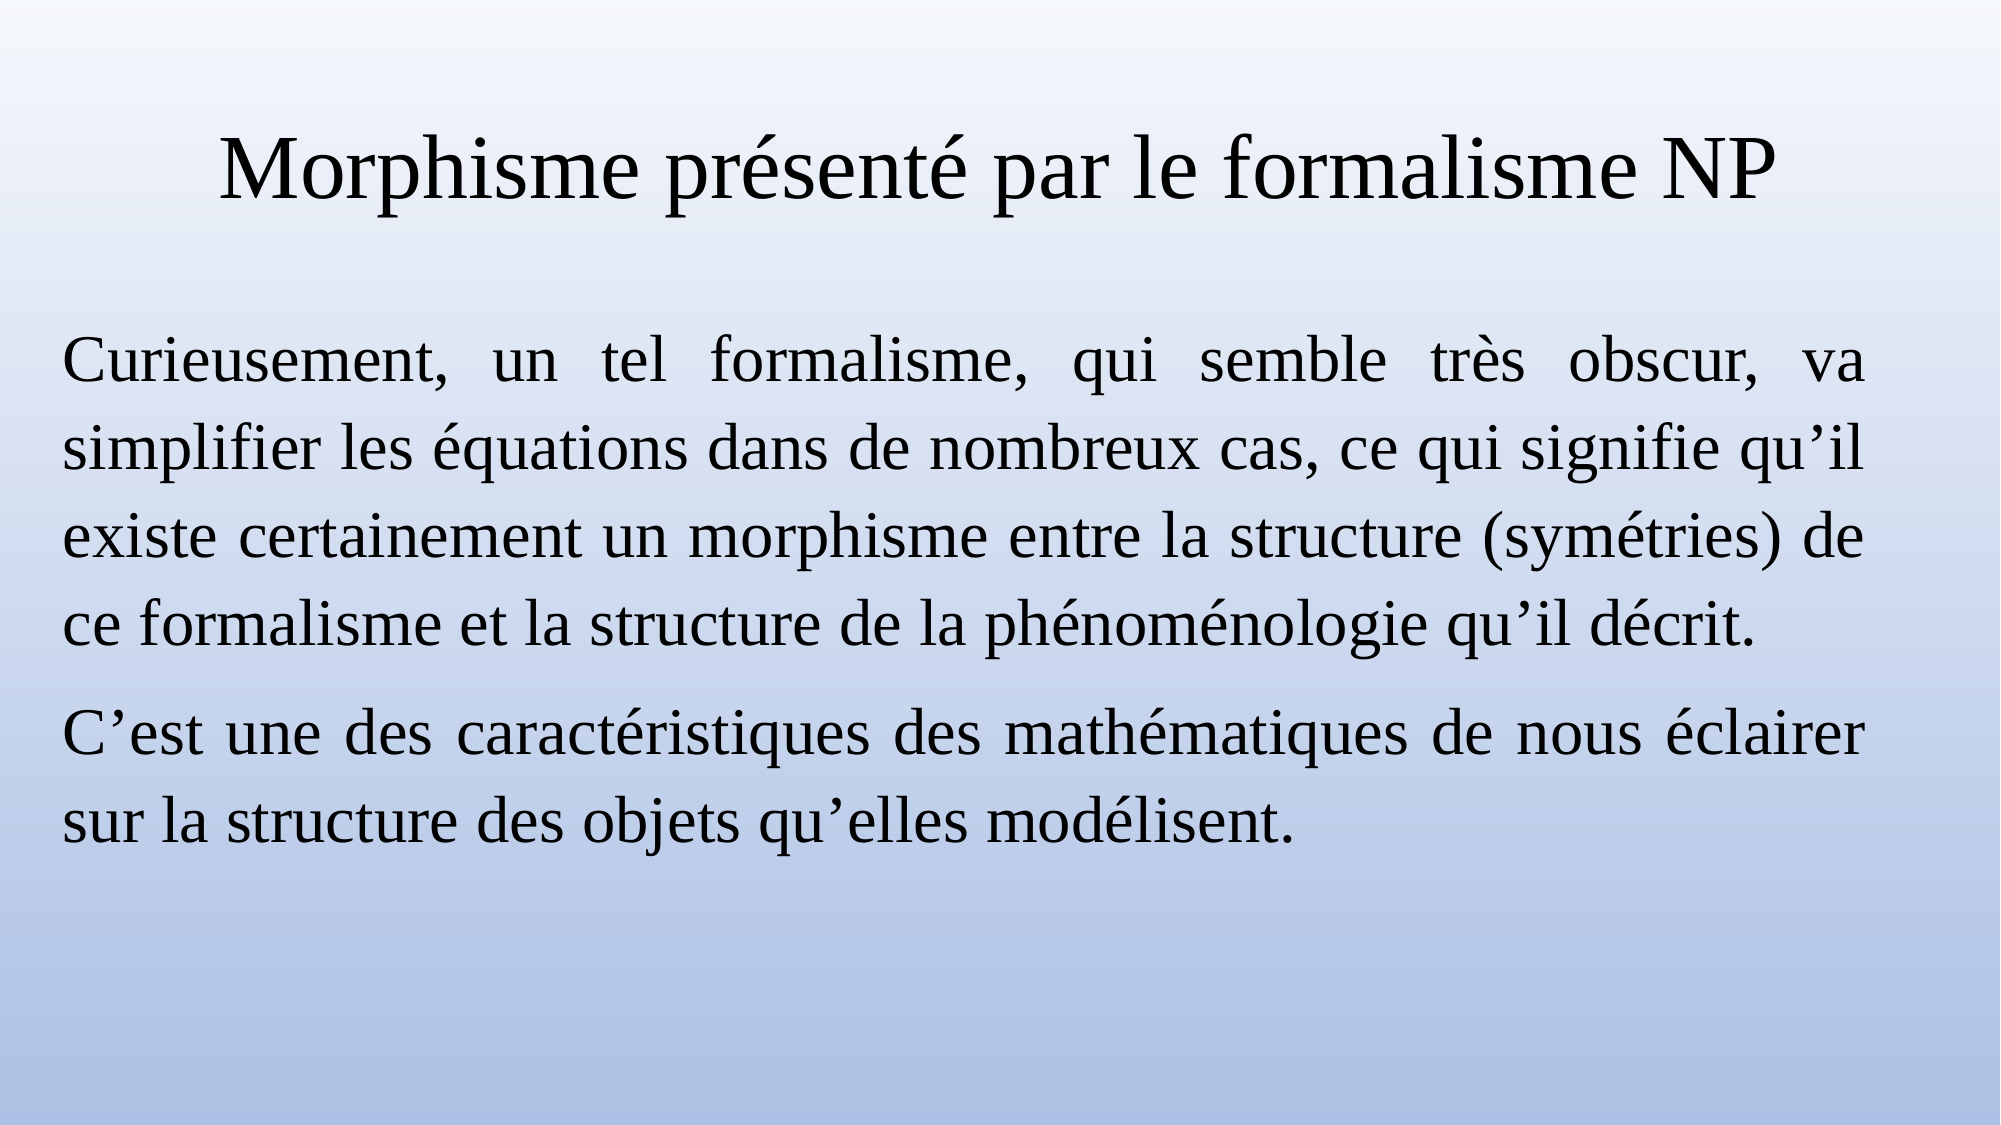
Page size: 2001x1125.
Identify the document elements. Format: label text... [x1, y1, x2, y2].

title Morphisme présenté par le formalisme NP [137, 59, 1863, 278]
list Curieusement, un tel formalisme, qui semble très obscur, va simplifier les équations dans de nombreux cas, ce qui signifie qu’il existe certainement un morphisme entre la structure (symétries) de ce formalisme et la structure de la phénoménologie qu’il décrit. C’est une des caractéristiques des mathématiques de nous éclairer sur la structure des objets qu’elles modélisent. [48, 299, 1929, 1044]
